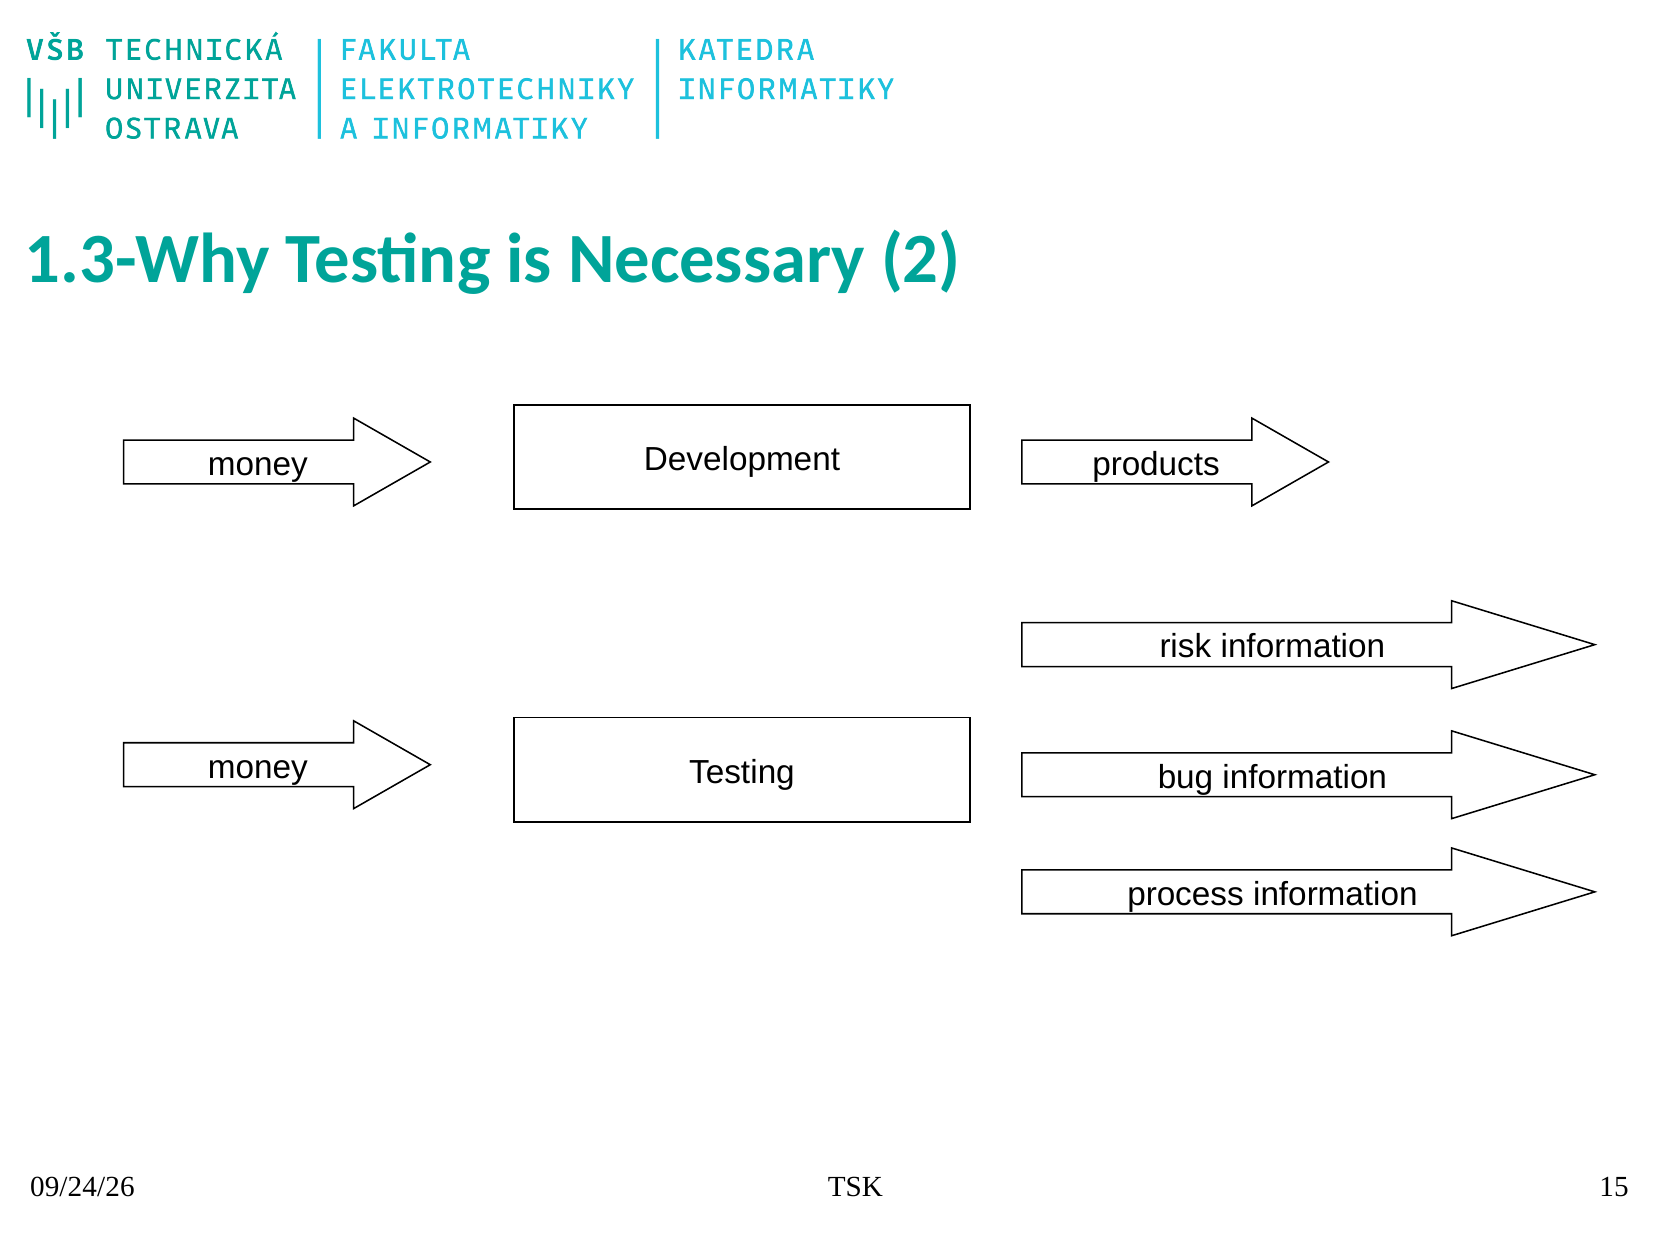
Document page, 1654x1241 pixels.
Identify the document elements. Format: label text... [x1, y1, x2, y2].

text_box money [123, 418, 431, 506]
text_box process information [1021, 847, 1595, 936]
text_box money [123, 720, 431, 809]
picture [26, 31, 894, 139]
text_box products [1021, 418, 1329, 506]
text_box Development [514, 405, 970, 510]
text_box bug information [1021, 730, 1595, 819]
title 1.3-Why Testing is Necessary (2) [24, 169, 1629, 300]
text_box risk information [1021, 600, 1595, 689]
text_box Testing [514, 717, 970, 822]
